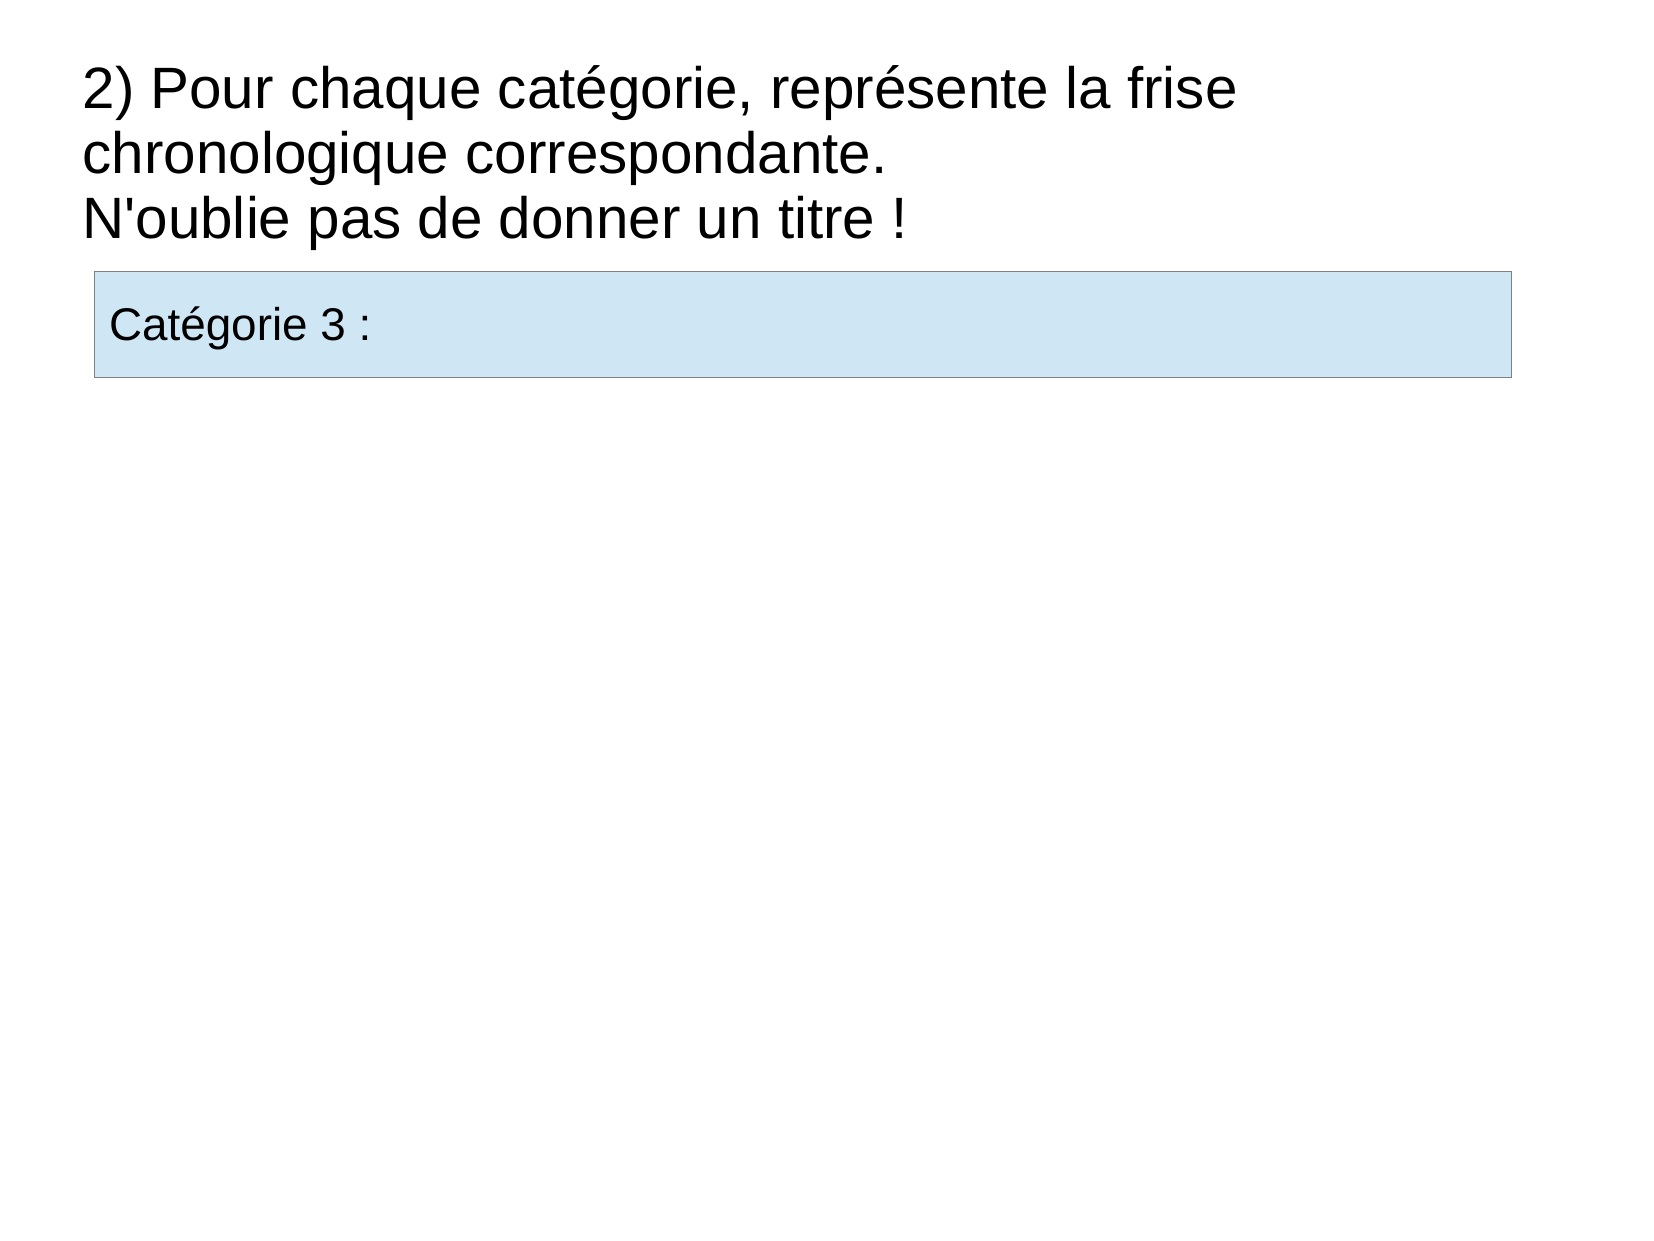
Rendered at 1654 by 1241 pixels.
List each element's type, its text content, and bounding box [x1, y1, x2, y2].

text_box Catégorie 3 : [94, 271, 1512, 378]
title 2) Pour chaque catégorie, représente la frise chronologique correspondante. N'oublie pas de donner un titre ! [82, 49, 1571, 257]
